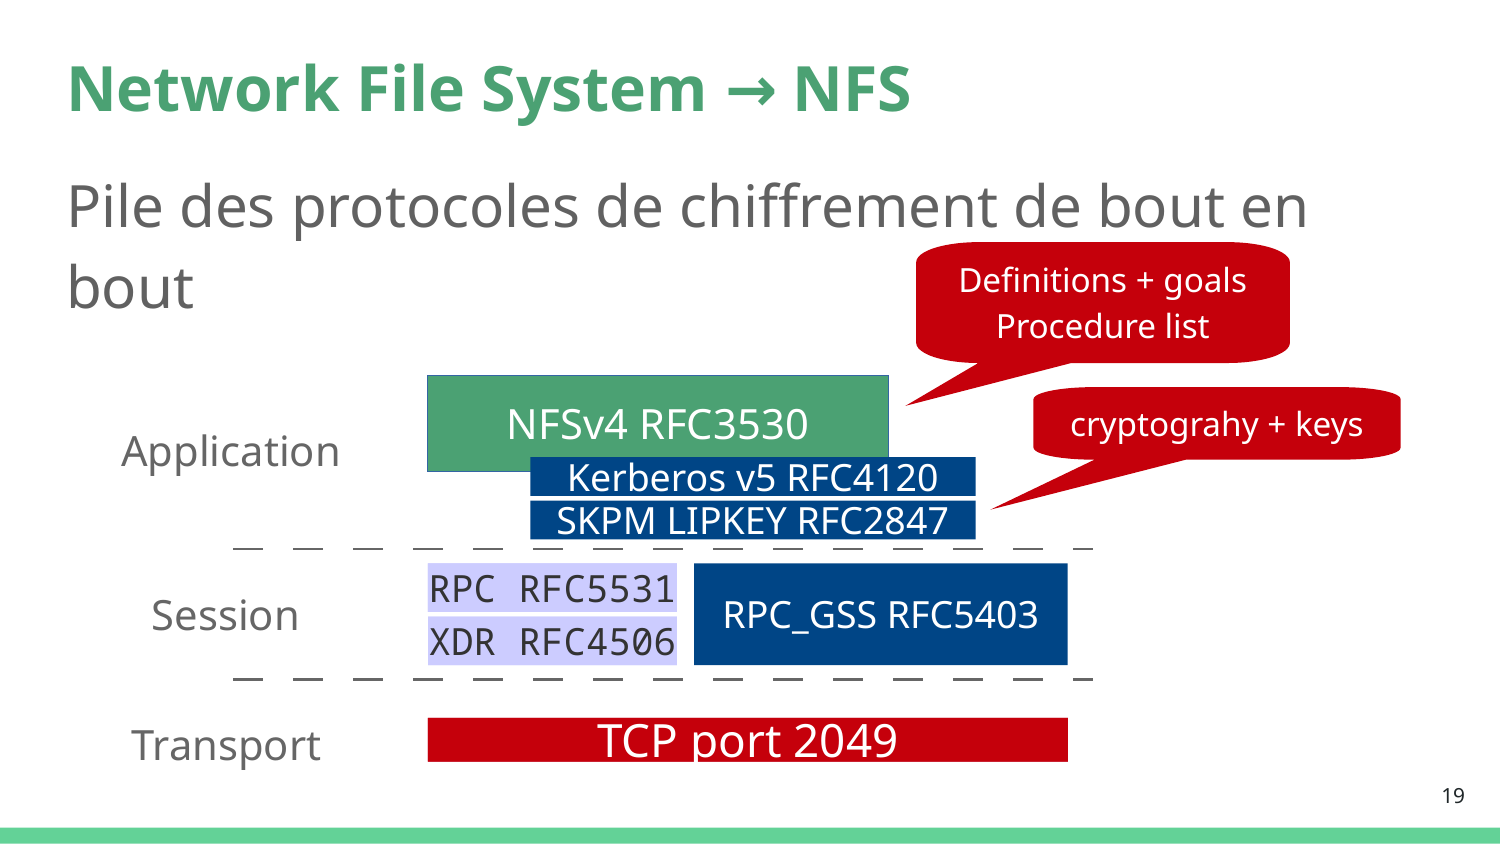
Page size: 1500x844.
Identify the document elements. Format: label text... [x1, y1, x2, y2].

text_box RPC RFC5531 [427, 563, 677, 612]
title Network File System → NFS [51, 23, 1449, 117]
text_box TCP port 2049 [427, 717, 1068, 762]
text_box XDR RFC4506 [428, 616, 677, 666]
text_box Session [137, 578, 315, 648]
text_box Definitions + goals Procedure list [905, 242, 1290, 406]
text_box NFSv4 RFC3530 [427, 375, 889, 472]
list Pile des protocoles de chiffrement de bout en bout [51, 144, 1449, 266]
slide_number <numéro> [1389, 764, 1480, 830]
text_box RPC_GSS RFC5403 [694, 563, 1068, 666]
text_box Kerberos v5 RFC4120 [530, 457, 976, 496]
text_box cryptograhy + keys [990, 387, 1401, 510]
text_box Application [106, 413, 371, 484]
text_box Transport [116, 708, 338, 778]
text_box SKPM LIPKEY RFC2847 [530, 500, 976, 540]
